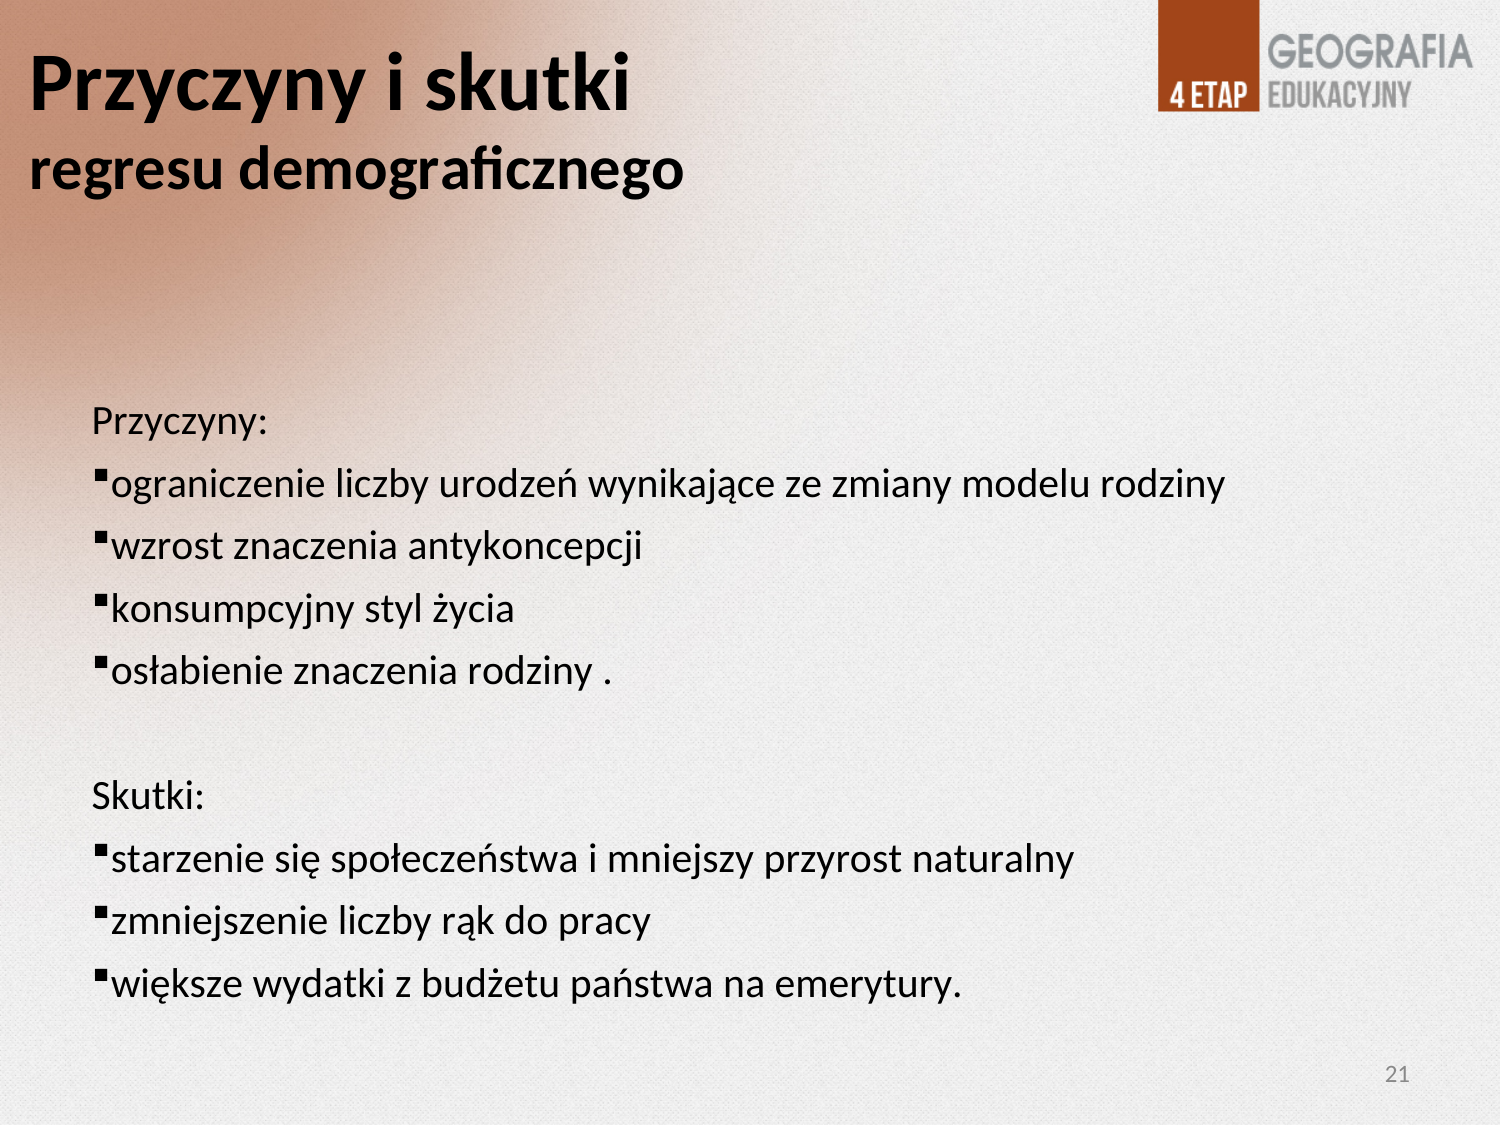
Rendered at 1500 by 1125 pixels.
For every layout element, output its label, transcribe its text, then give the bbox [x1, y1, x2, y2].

text_box Przyczyny i skutki regresu demograficznego [14, 19, 1365, 210]
picture [0, 0, 1500, 1125]
text_box <numer> [1074, 1042, 1426, 1103]
text_box Przyczyny: ograniczenie liczby urodzeń wynikające ze zmiany modelu rodziny wzrost znaczenia antykoncepcji konsumpcyjny styl życia osłabienie znaczenia rodziny . Skutki: starzenie się społeczeństwa i mniejszy przyrost naturalny zmniejszenie liczby rąk do pracy większe wydatki z budżetu państwa na emerytury. [76, 385, 1424, 1014]
